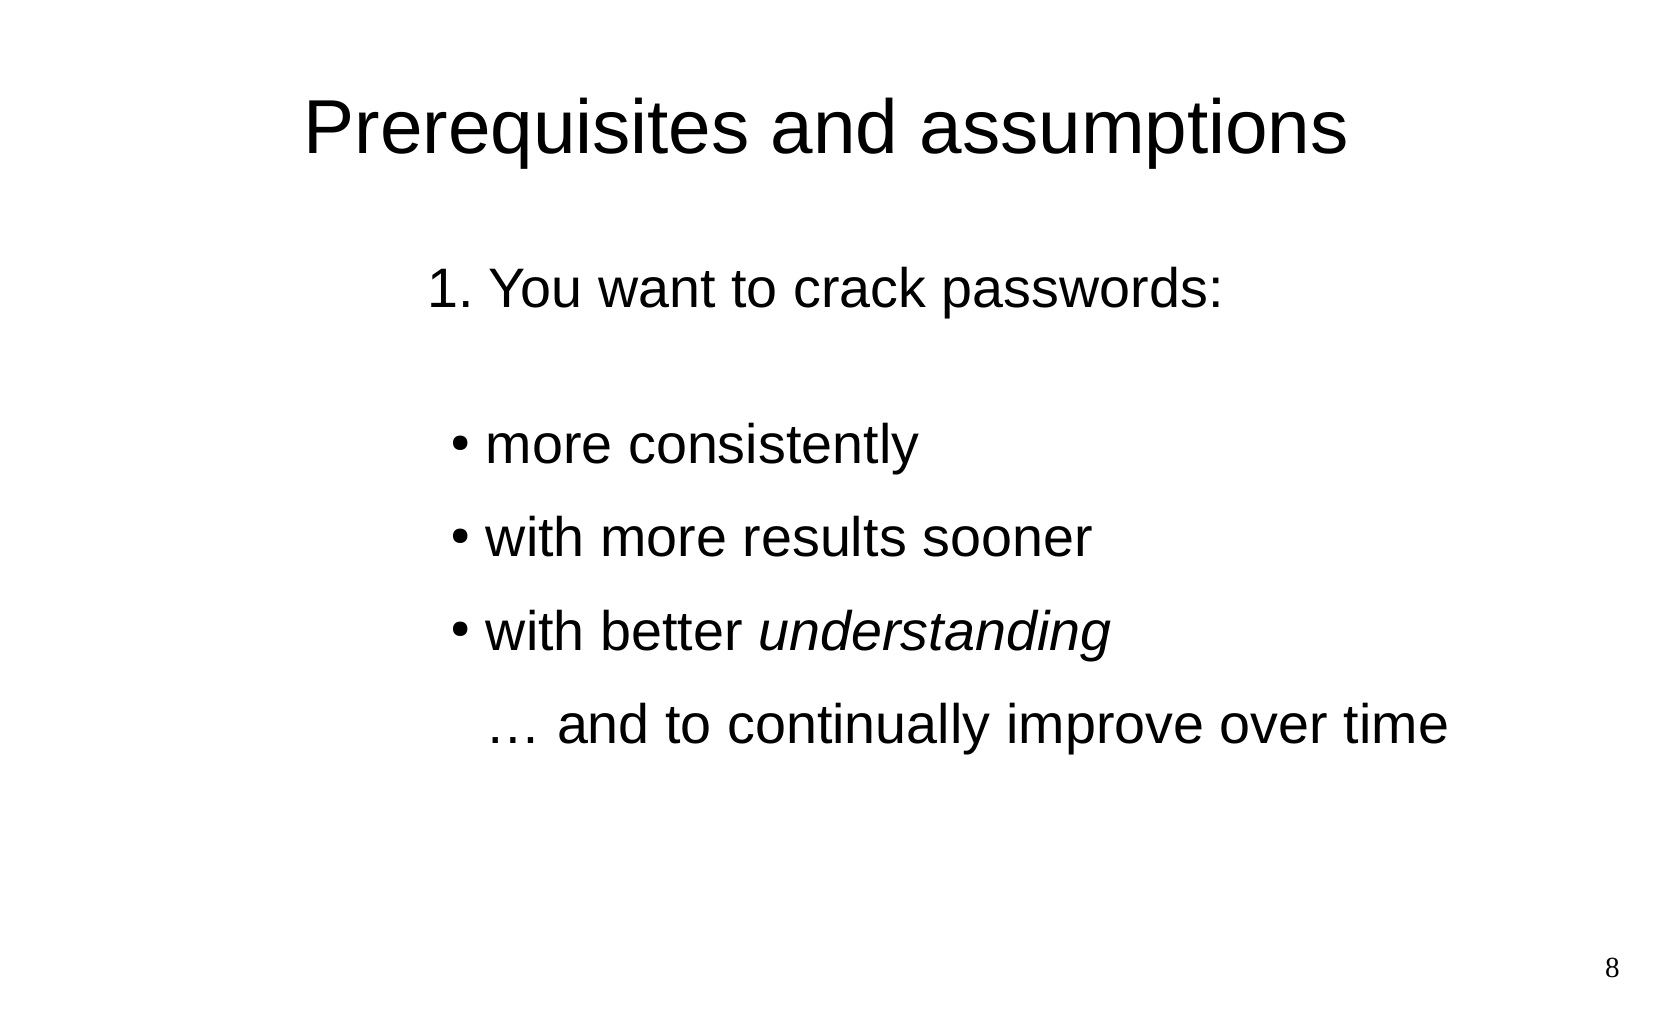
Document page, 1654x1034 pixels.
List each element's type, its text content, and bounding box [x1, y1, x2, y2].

text_box <number> [1560, 951, 1621, 1023]
text_box [1206, 695, 1653, 766]
title Prerequisites and assumptions [82, 41, 1571, 195]
subtitle 1. You want to crack passwords: more consistently with more results sooner with better understanding … and to continually improve over time [82, 195, 1571, 961]
